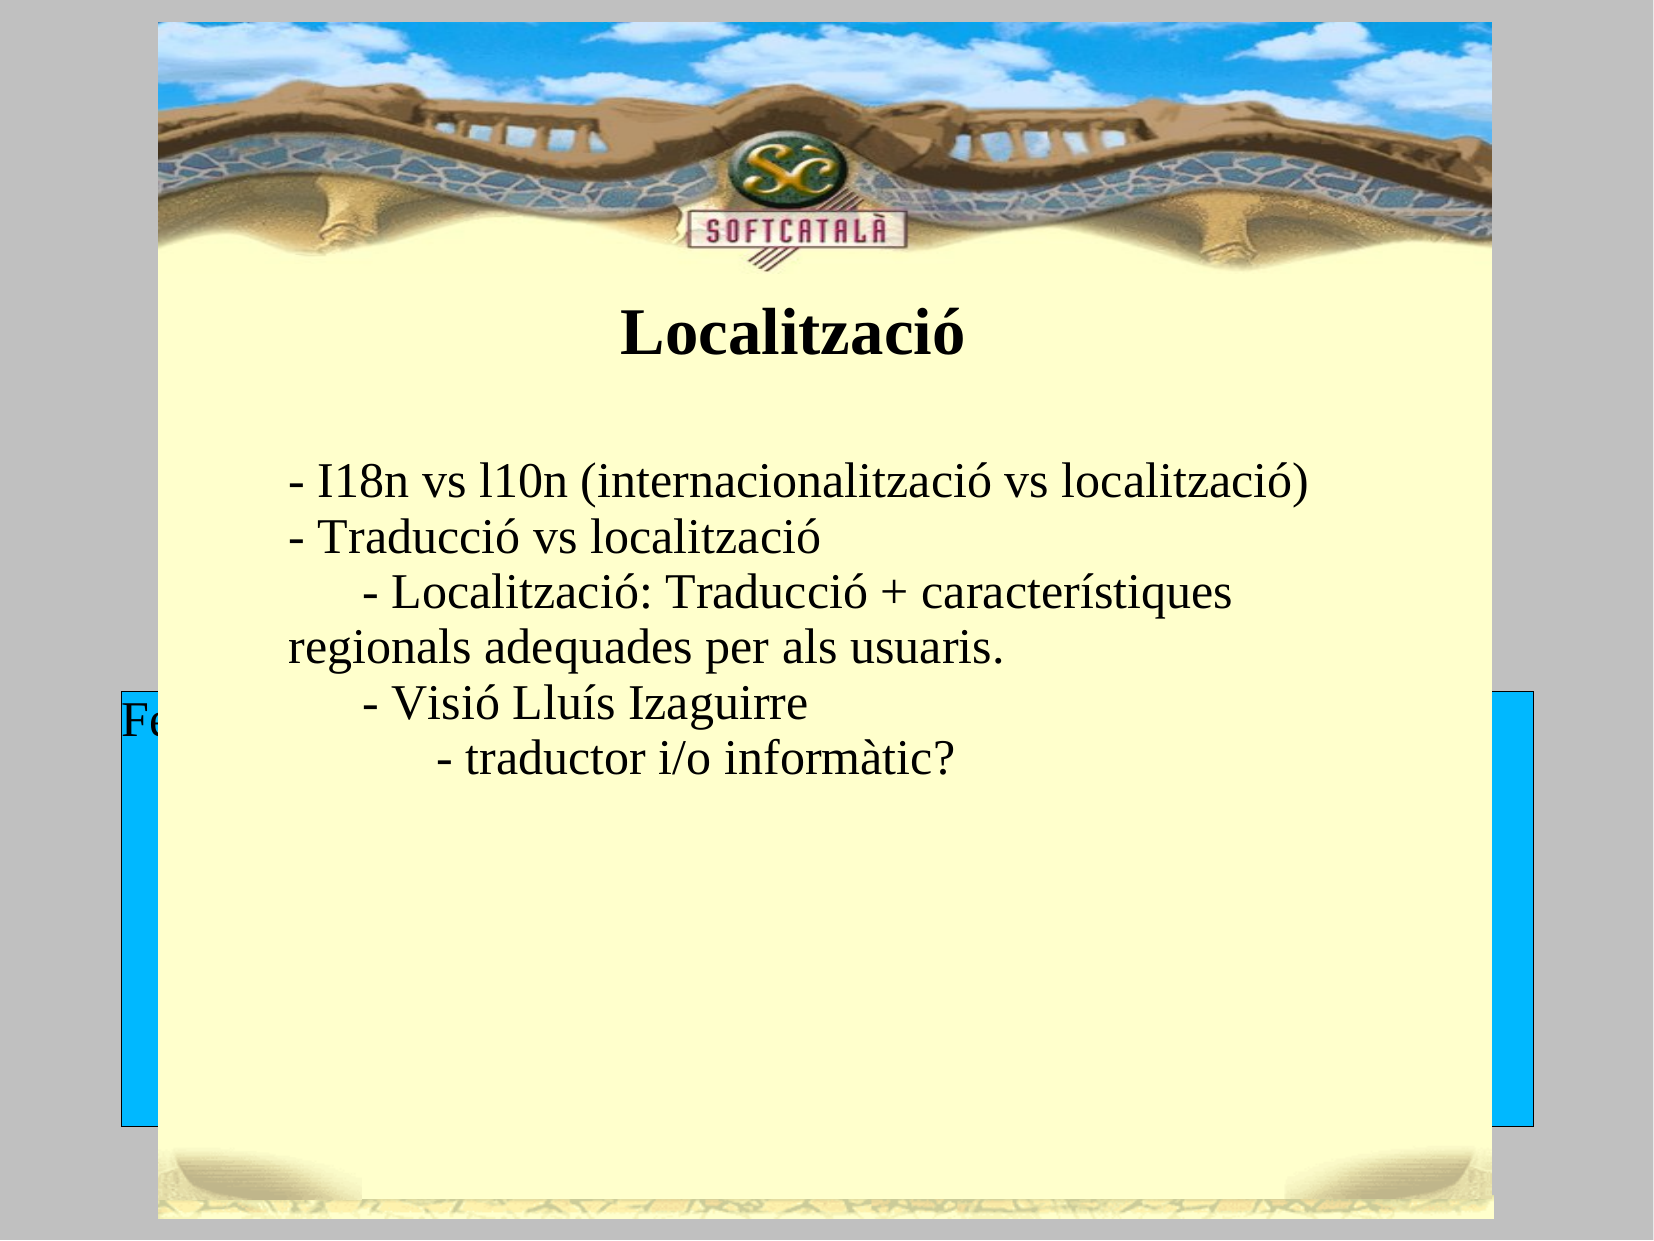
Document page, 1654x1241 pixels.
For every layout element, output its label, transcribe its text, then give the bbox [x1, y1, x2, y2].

text_box Localització [620, 295, 973, 414]
text_box - I18n vs l10n (internacionalització vs localització) - Traducció vs localització - Localització: Traducció + característiques regionals adequades per als usuaris. - Visió Lluís Izaguirre - traductor i/o informàtic? [288, 453, 1427, 817]
picture [158, 22, 1494, 1219]
